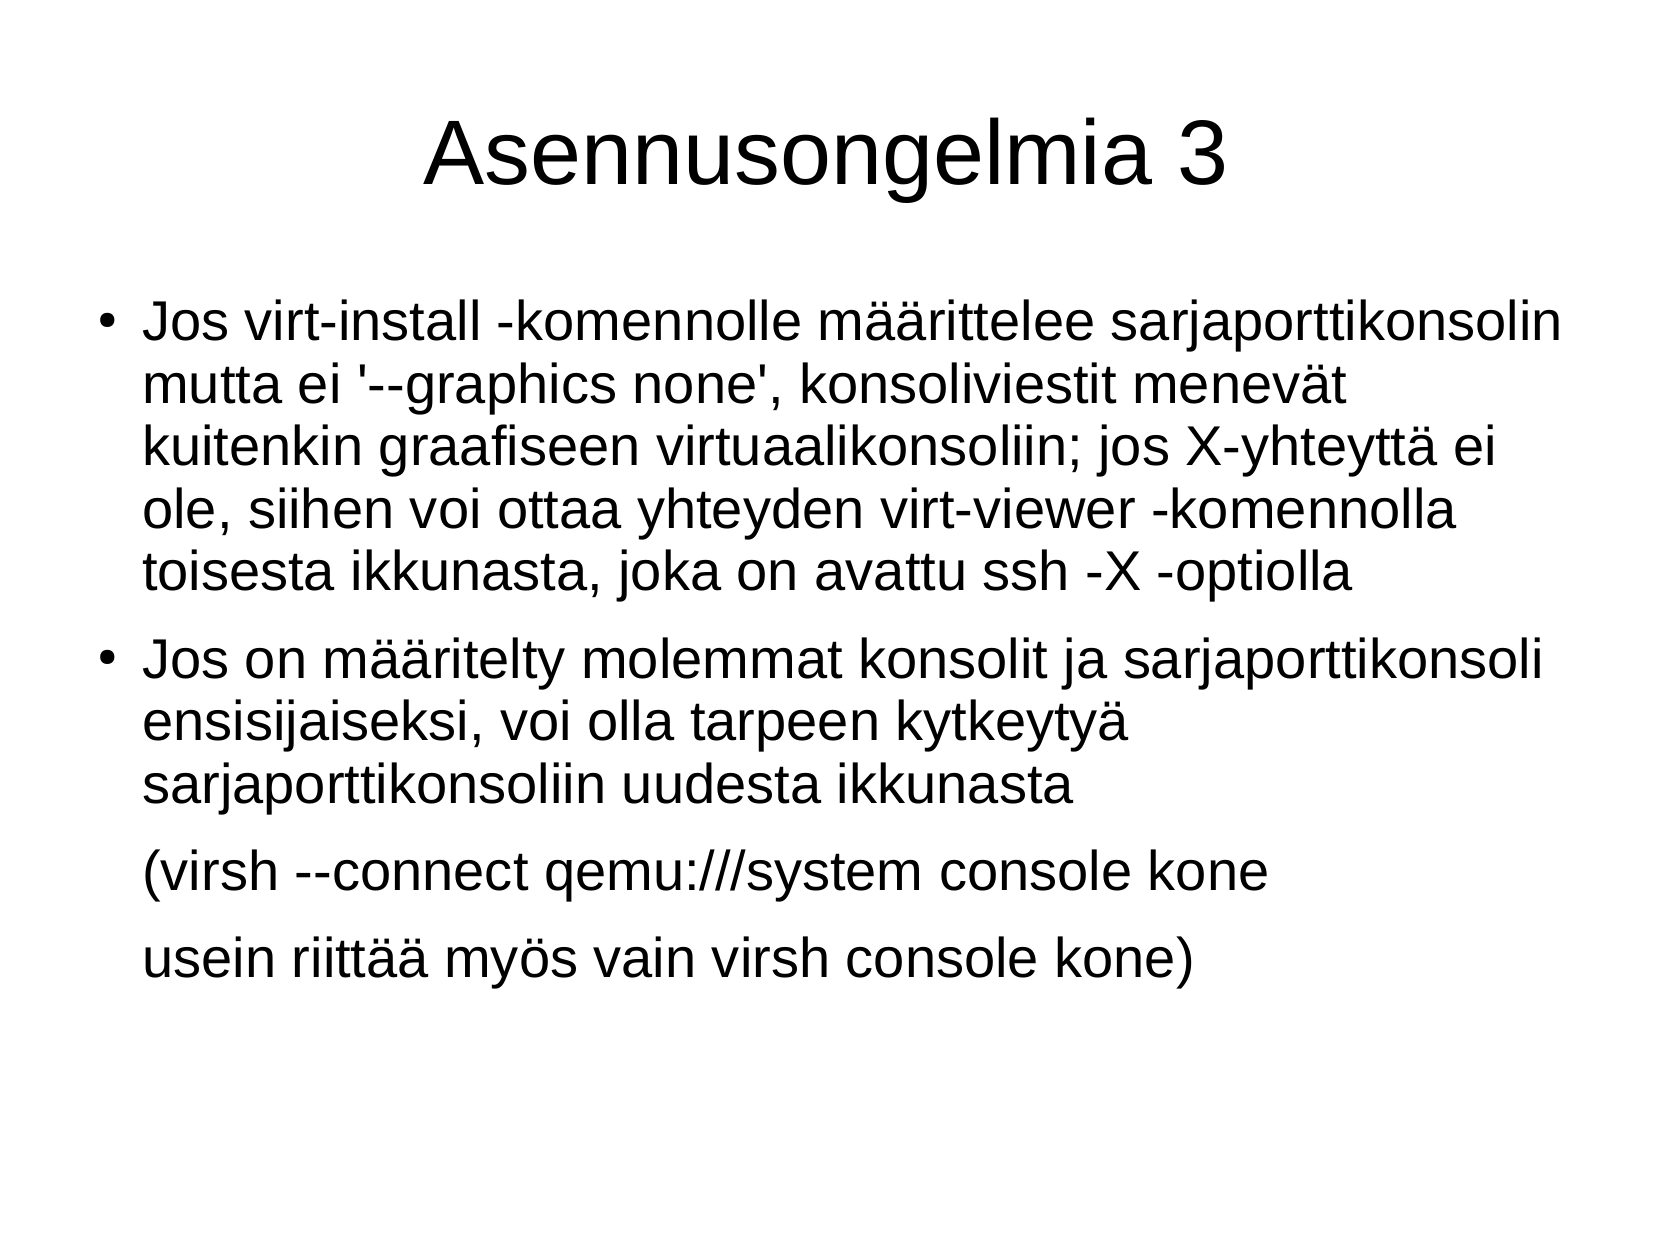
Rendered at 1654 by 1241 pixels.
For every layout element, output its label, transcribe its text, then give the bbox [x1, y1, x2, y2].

list Jos virt-install -komennolle määrittelee sarjaporttikonsolin mutta ei '--graphics none', konsoliviestit menevät kuitenkin graafiseen virtuaalikonsoliin; jos X-yhteyttä ei ole, siihen voi ottaa yhteyden virt-viewer -komennolla toisesta ikkunasta, joka on avattu ssh -X -optiolla Jos on määritelty molemmat konsolit ja sarjaporttikonsoli ensisijaiseksi, voi olla tarpeen kytkeytyä sarjaporttikonsoliin uudesta ikkunasta (virsh --connect qemu:///system console kone usein riittää myös vain virsh console kone) [82, 290, 1571, 1010]
title Asennusongelmia 3 [82, 49, 1571, 257]
